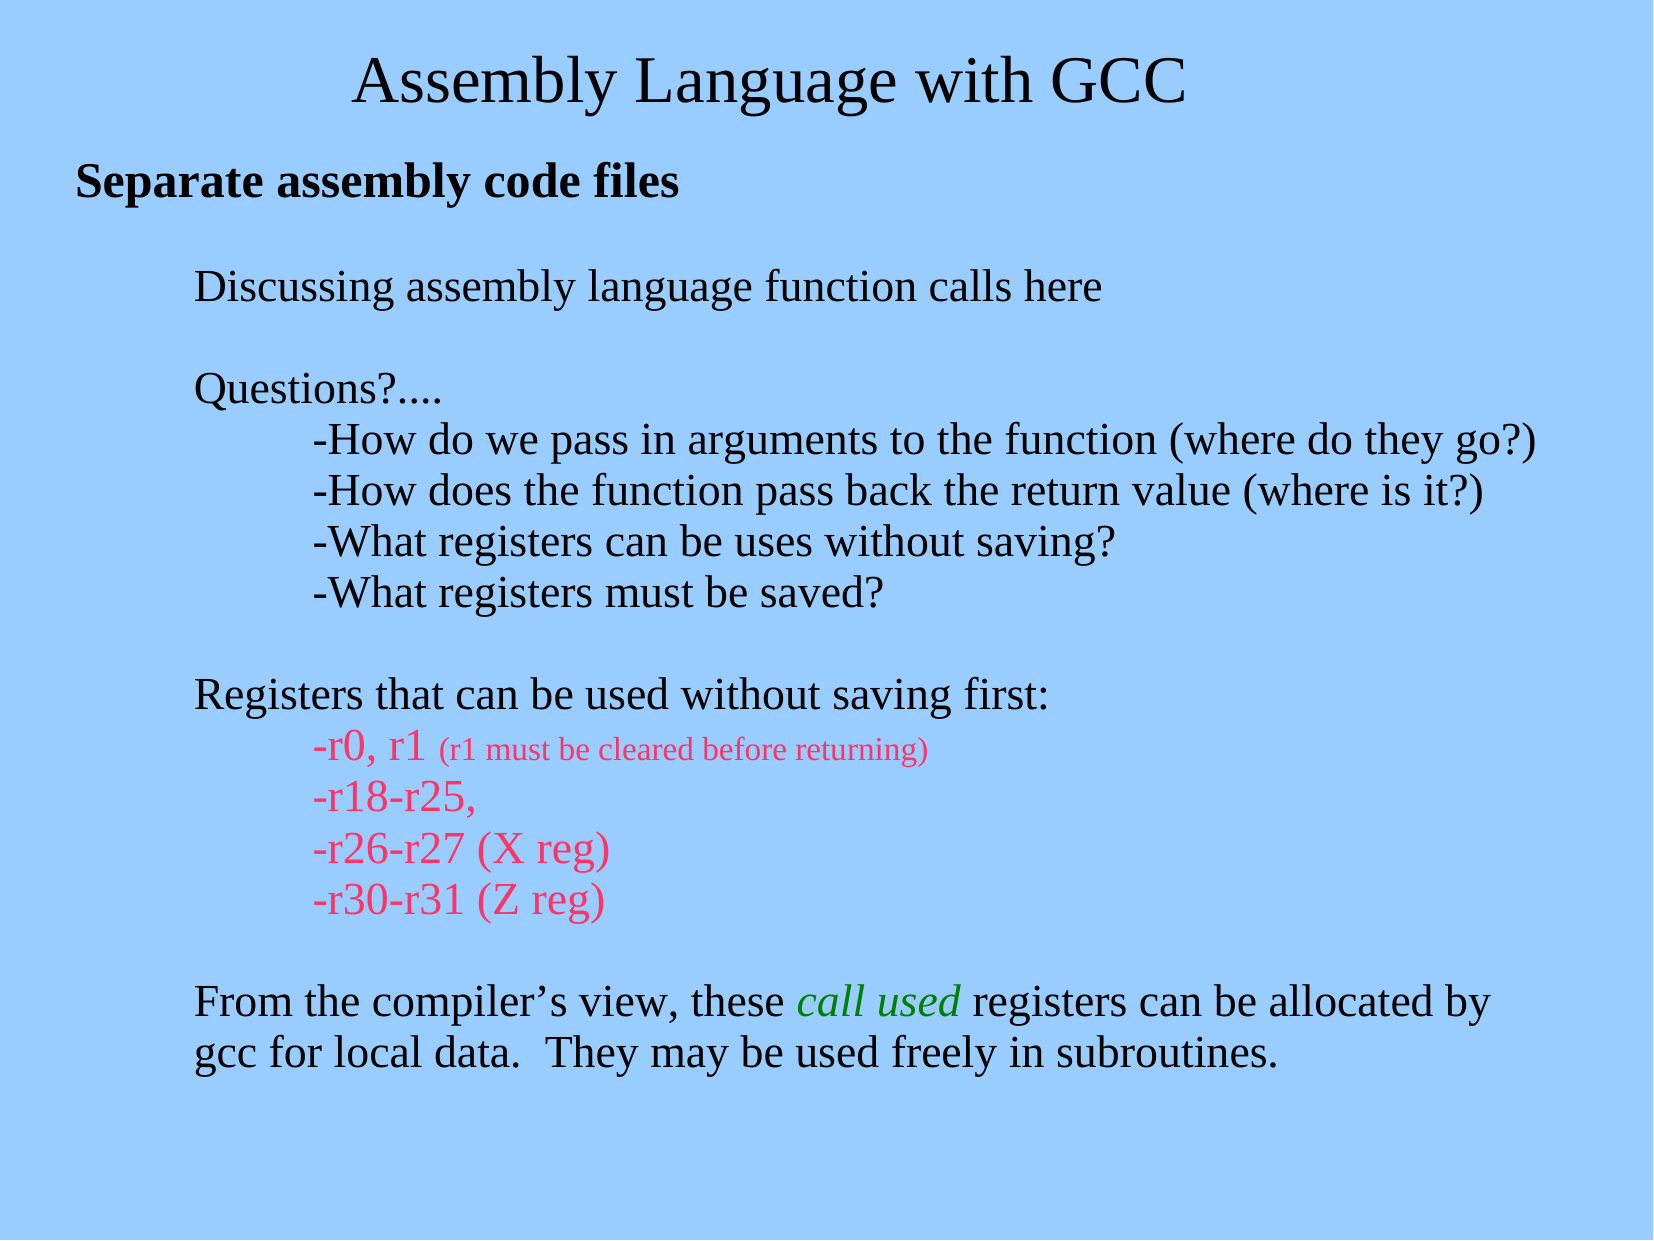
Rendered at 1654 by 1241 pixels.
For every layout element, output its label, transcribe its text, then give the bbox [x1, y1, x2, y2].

text_box Separate assembly code files Discussing assembly language function calls here Questions?.... -How do we pass in arguments to the function (where do they go?) -How does the function pass back the return value (where is it?) -What registers can be uses without saving? -What registers must be saved? Registers that can be used without saving first: -r0, r1 (r1 must be cleared before returning) -r18-r25, -r26-r27 (X reg) -r30-r31 (Z reg) From the compiler’s view, these call used registers can be allocated by gcc for local data. They may be used freely in subroutines. [75, 149, 1576, 1241]
text_box Assembly Language with GCC [339, 38, 1201, 113]
